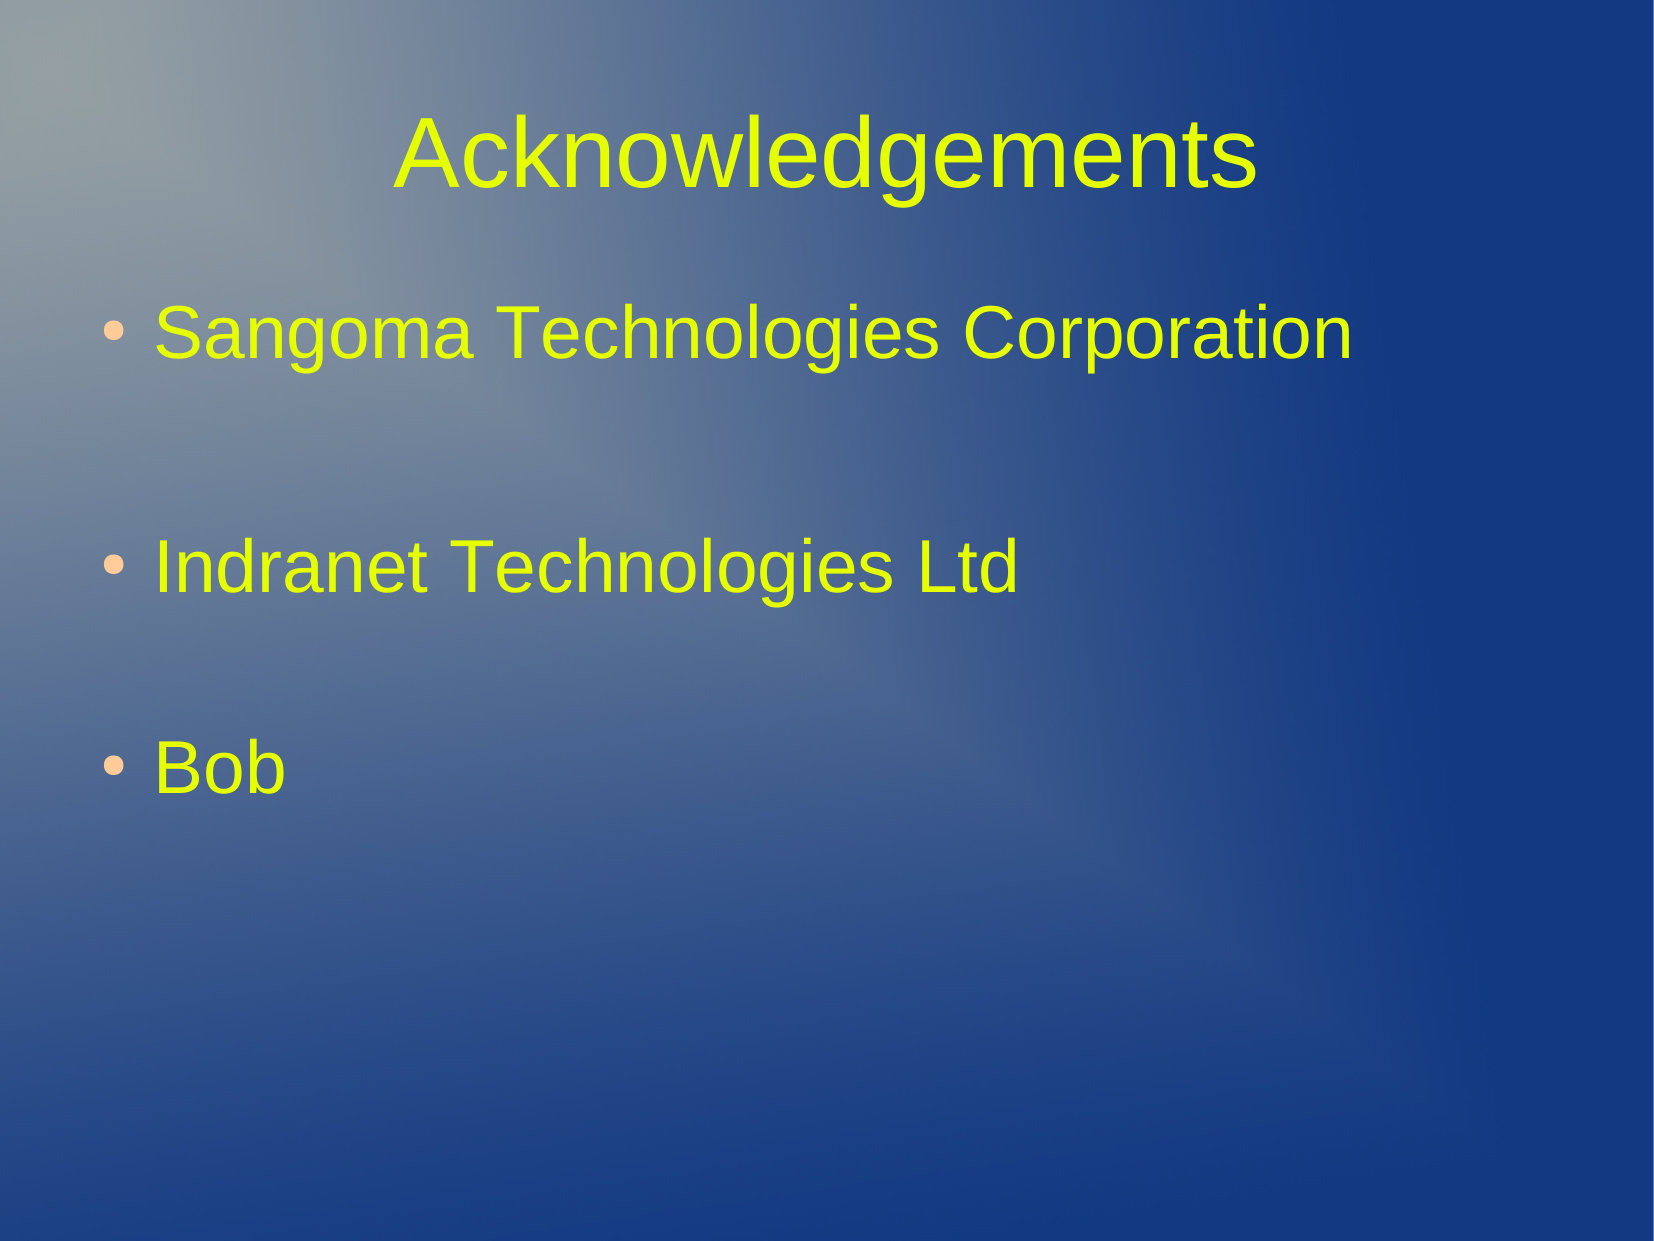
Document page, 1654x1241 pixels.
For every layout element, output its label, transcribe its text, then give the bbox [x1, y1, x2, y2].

list Sangoma Technologies Corporation Indranet Technologies Ltd Bob [82, 290, 1571, 1094]
picture [0, 0, 1654, 1241]
title Acknowledgements [82, 56, 1571, 250]
